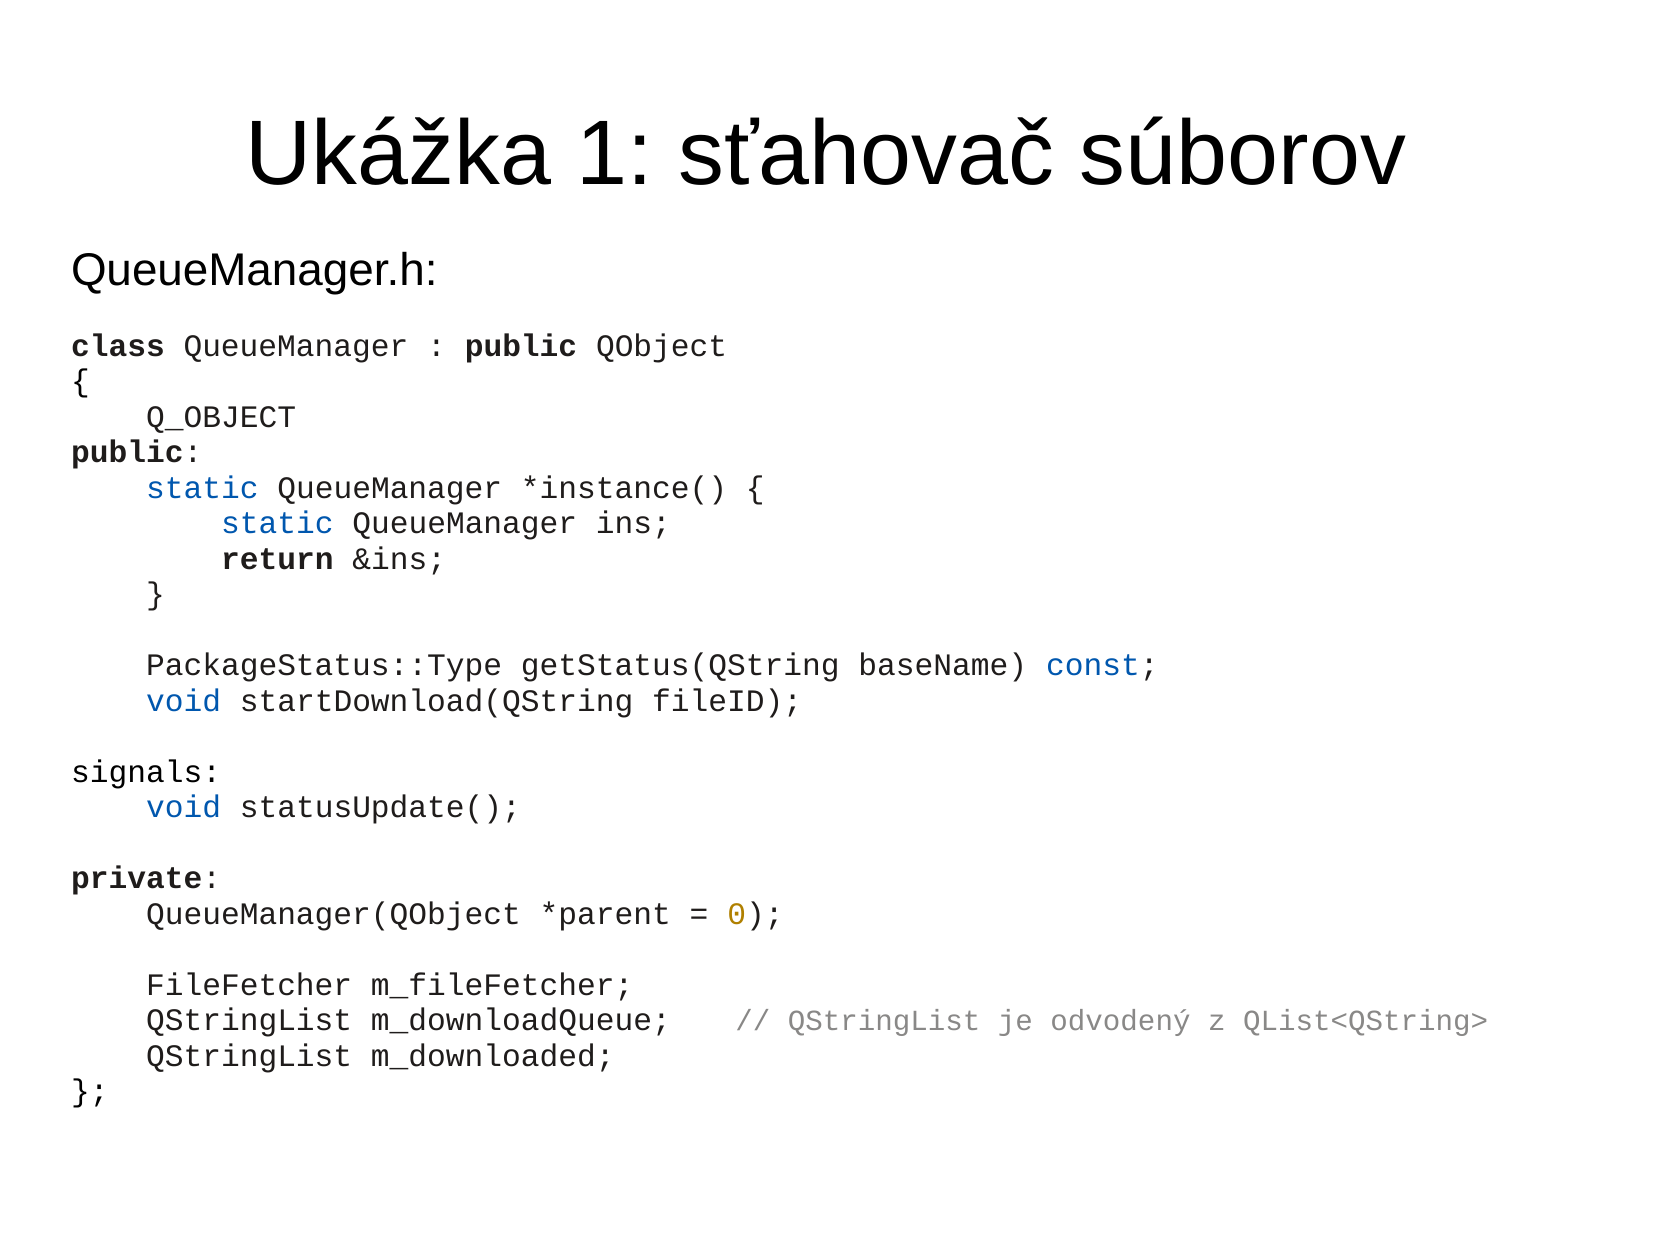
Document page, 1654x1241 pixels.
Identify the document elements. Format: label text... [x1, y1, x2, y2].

title Ukážka 1: sťahovač súborov [82, 49, 1571, 257]
text_box QueueManager.h: class QueueManager : public QObject { Q_OBJECT public: static QueueManager *instance() { static QueueManager ins; return &ins; } PackageStatus::Type getStatus(QString baseName) const; void startDownload(QString fileID); signals: void statusUpdate(); private: QueueManager(QObject *parent = 0); FileFetcher m_fileFetcher; QStringList m_downloadQueue; // QStringList je odvodený z QList<QString> QStringList m_downloaded; }; [71, 243, 1512, 1182]
